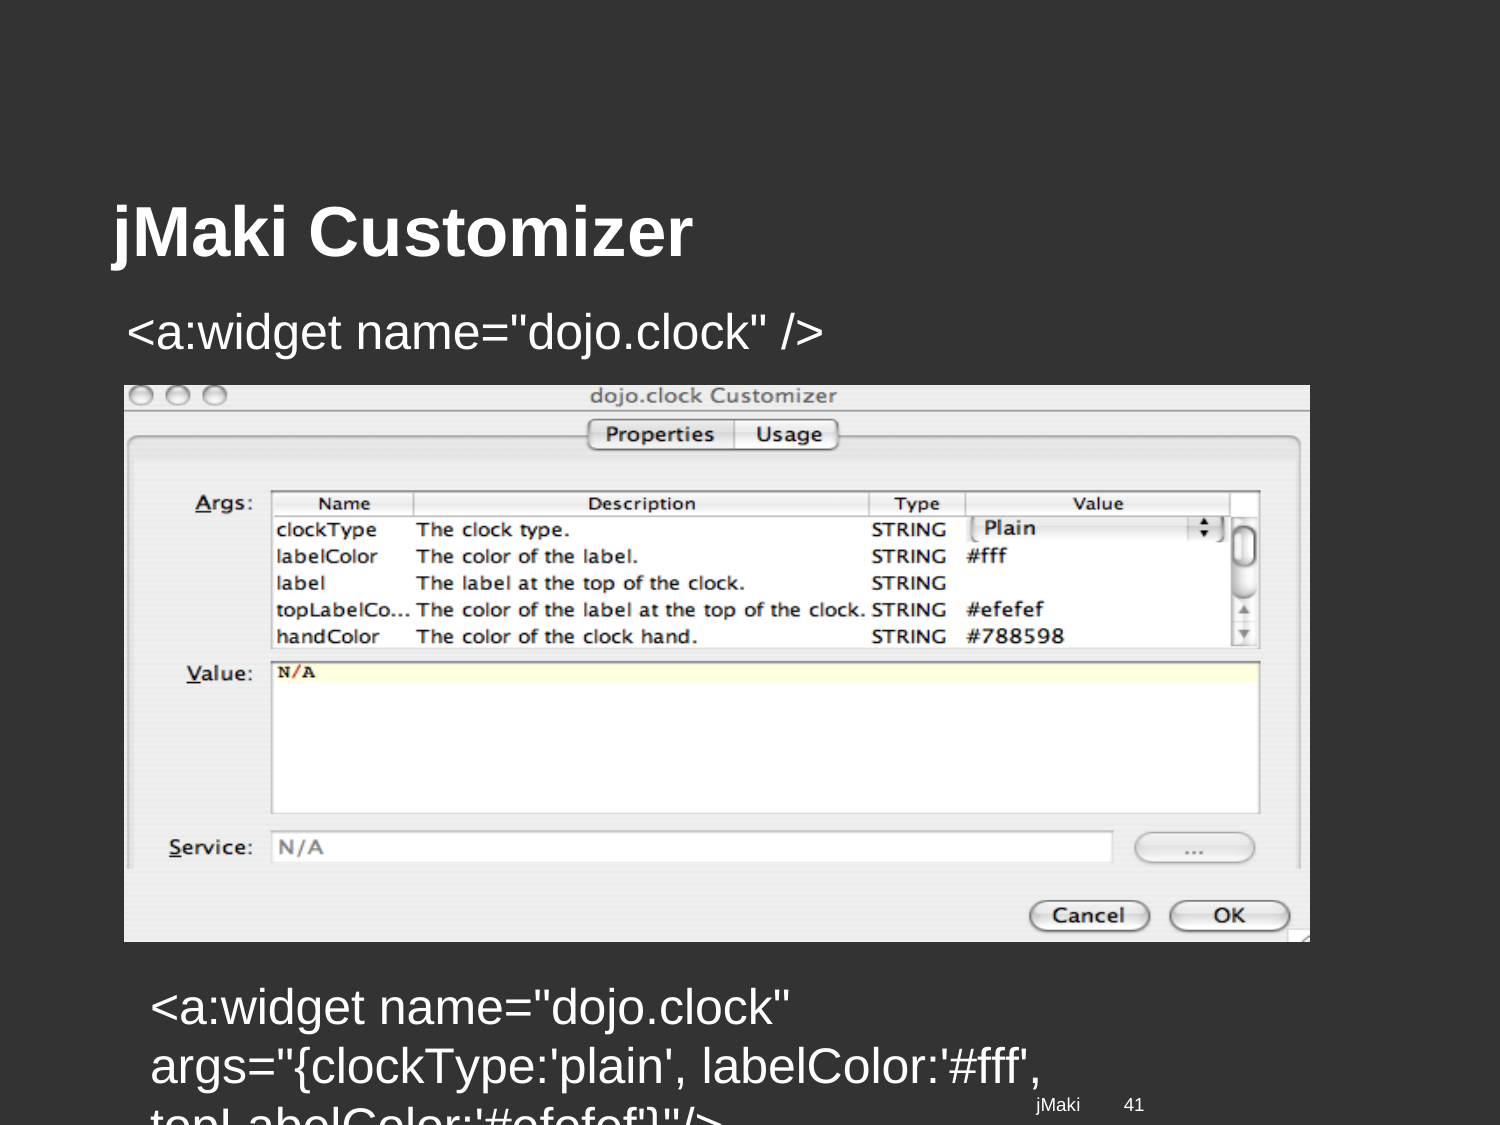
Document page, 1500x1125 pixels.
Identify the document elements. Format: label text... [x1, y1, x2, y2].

text_box <a:widget name="dojo.clock" /> [126, 299, 826, 386]
text_box <a:widget name="dojo.clock" args="{clockType:'plain', labelColor:'#fff', topLabelColor:'#efefef'}"/> [150, 975, 1341, 1091]
picture [124, 385, 1310, 942]
title jMaki Customizer [112, 119, 1417, 271]
